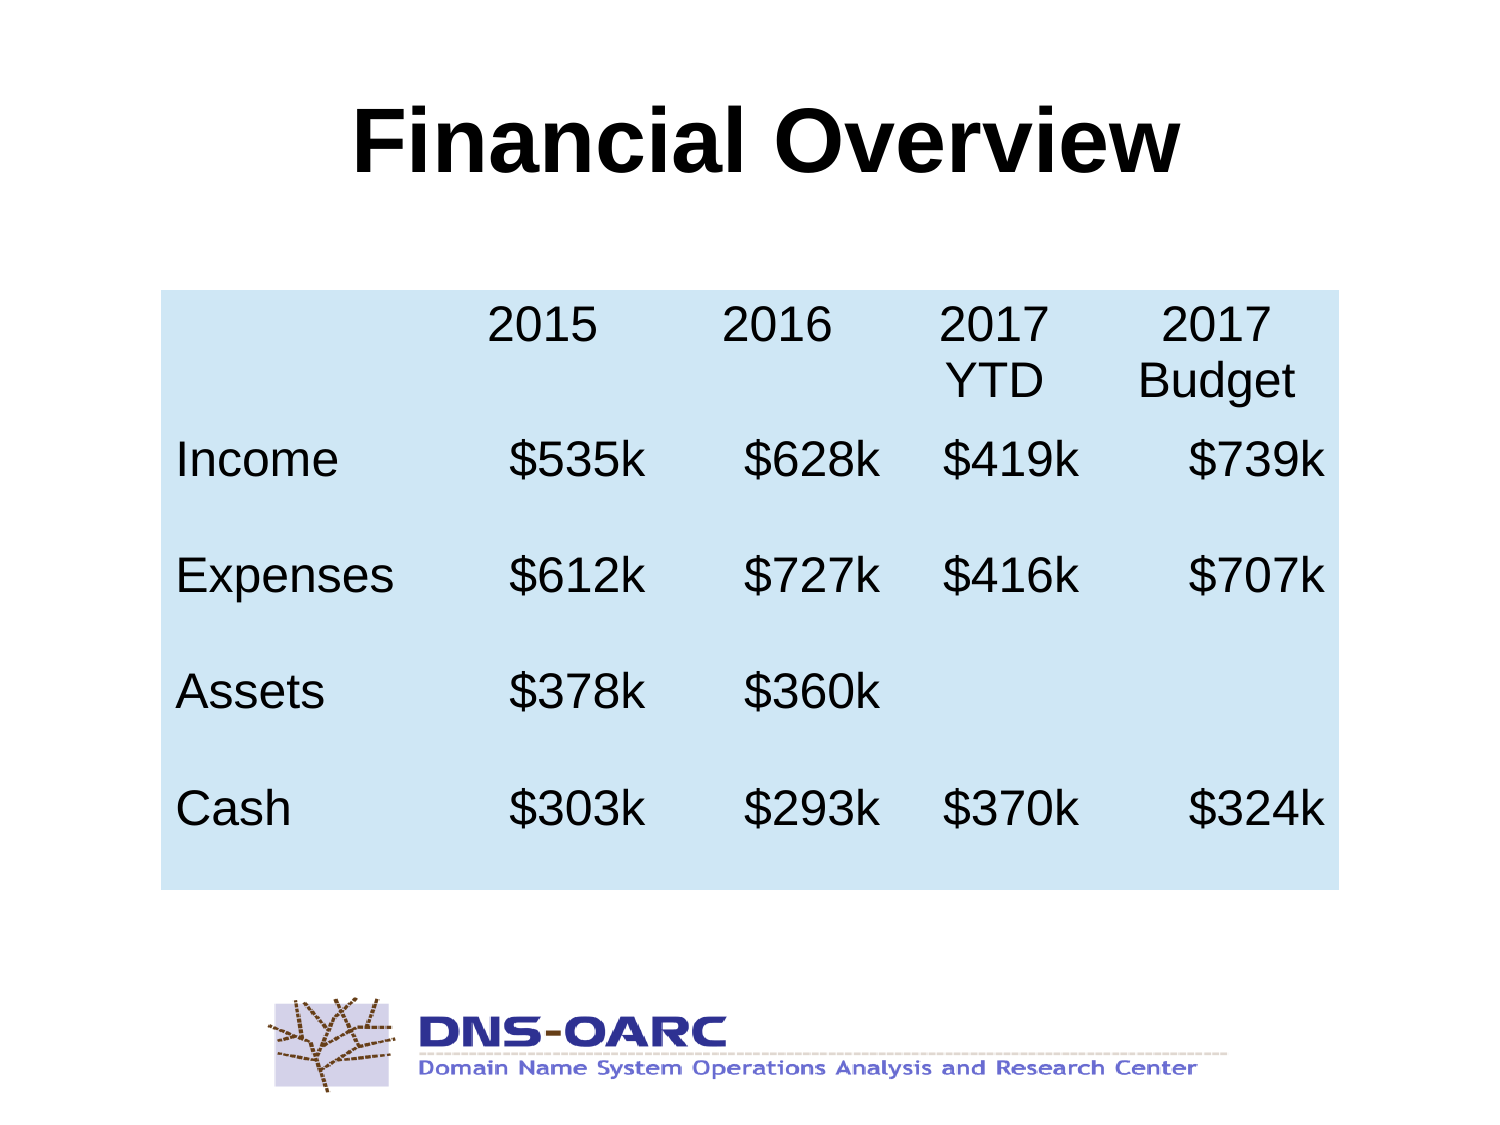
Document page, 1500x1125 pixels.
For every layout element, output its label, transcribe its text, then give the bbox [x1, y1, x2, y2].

table_cell $416k [895, 541, 1094, 657]
table_header 2017 YTD [895, 290, 1094, 424]
table_cell $303k [425, 774, 660, 890]
table_cell $535k [425, 424, 660, 541]
table_cell $612k [425, 541, 660, 657]
table_header [161, 290, 425, 424]
table_header 2016 [660, 290, 895, 424]
table_cell $324k [1094, 774, 1339, 890]
table_header 2017 Budget [1094, 290, 1339, 424]
table_cell Income [161, 424, 425, 541]
table_cell Cash [161, 774, 425, 890]
table_cell [1094, 657, 1339, 774]
table_cell $727k [660, 541, 895, 657]
table_cell $707k [1094, 541, 1339, 657]
table_cell Expenses [161, 541, 425, 657]
table_cell $739k [1094, 424, 1339, 541]
table_header 2015 [425, 290, 660, 424]
table_cell [895, 657, 1094, 774]
table_cell $293k [660, 774, 895, 890]
table_cell $628k [660, 424, 895, 541]
table_cell $360k [660, 657, 895, 774]
picture [214, 991, 1259, 1099]
table_cell $419k [895, 424, 1094, 541]
table_cell $378k [425, 657, 660, 774]
title Financial Overview [75, 52, 1426, 226]
table_cell Assets [161, 657, 425, 774]
table_cell $370k [895, 774, 1094, 890]
